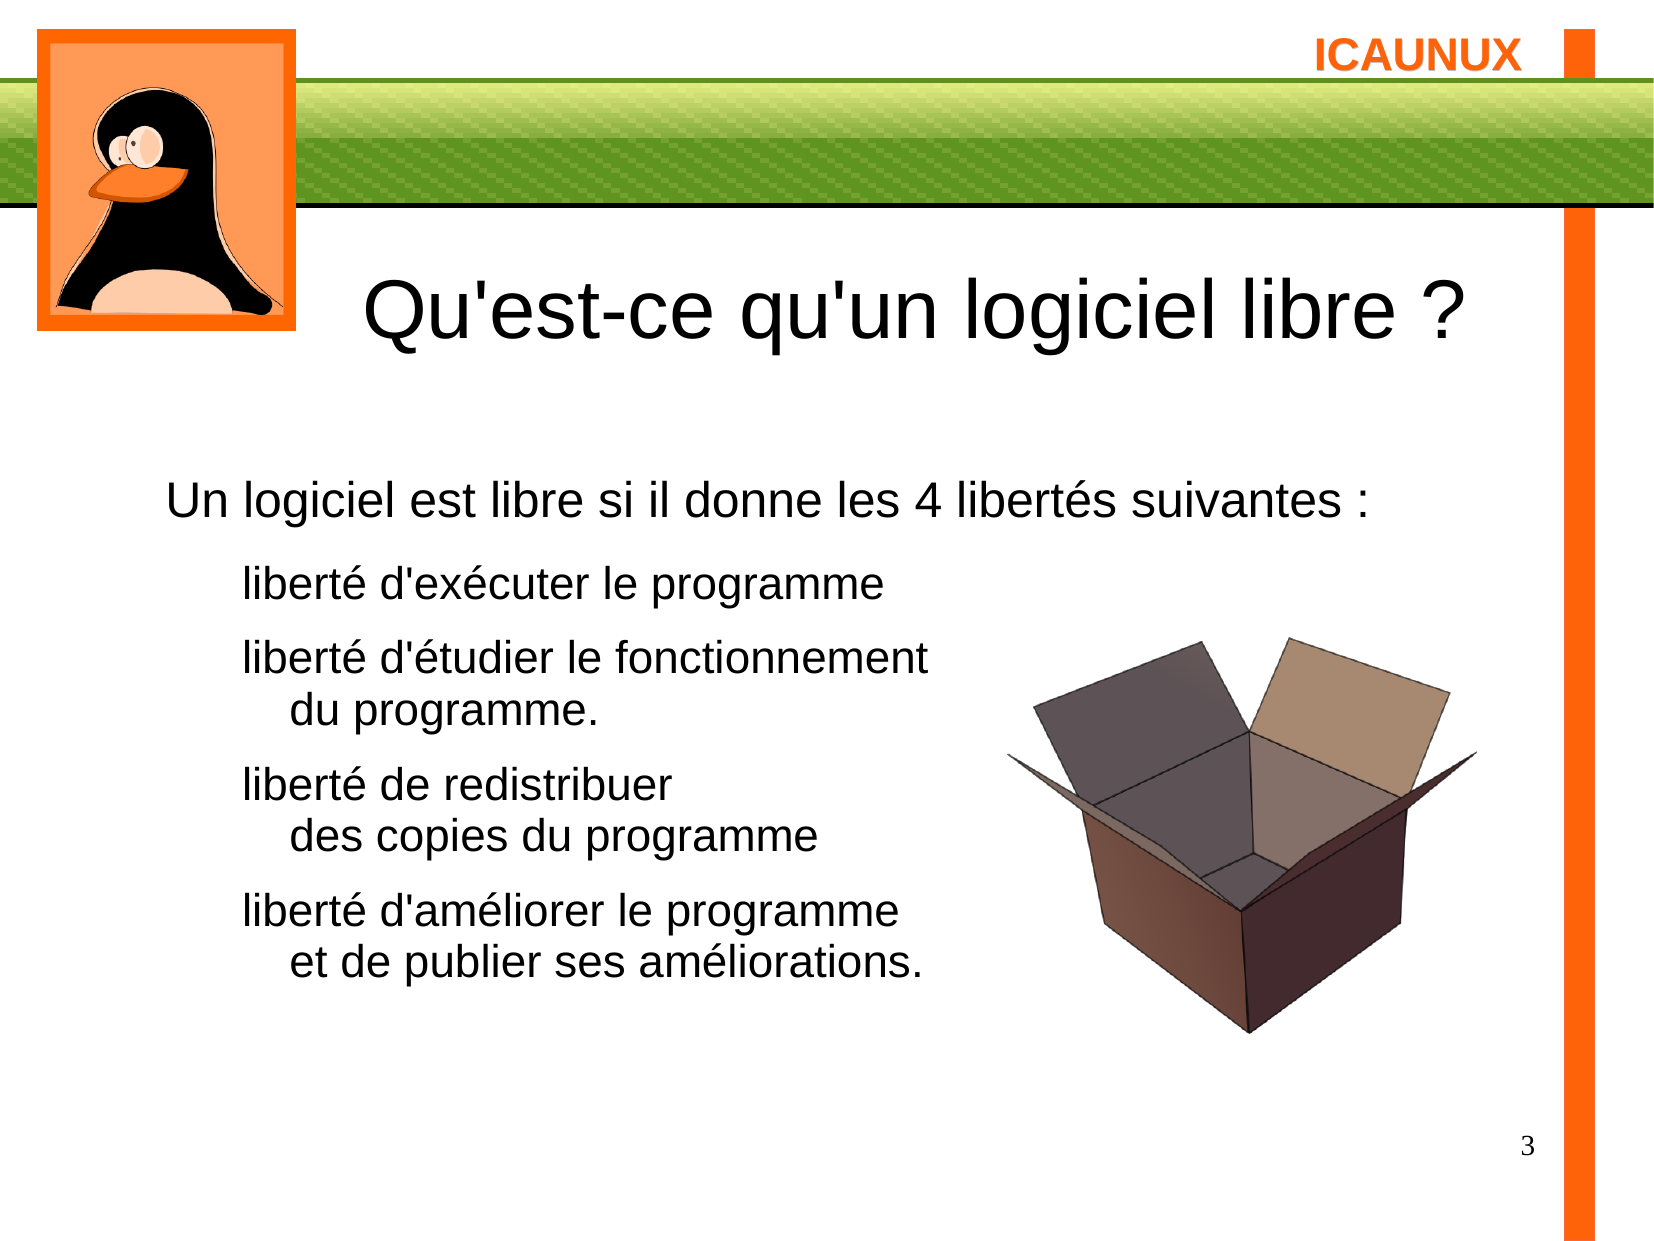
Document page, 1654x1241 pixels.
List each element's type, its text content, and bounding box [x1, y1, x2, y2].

picture [0, 29, 1654, 331]
picture [1007, 637, 1477, 1034]
list Un logiciel est libre si il donne les 4 libertés suivantes : liberté d'exécuter le programme liberté d'étudier le fonctionnement du programme. liberté de redistribuer des copies du programme liberté d'améliorer le programme et de publier ses améliorations. [147, 472, 1571, 1094]
title Qu'est-ce qu'un logiciel libre ? [324, 235, 1506, 384]
